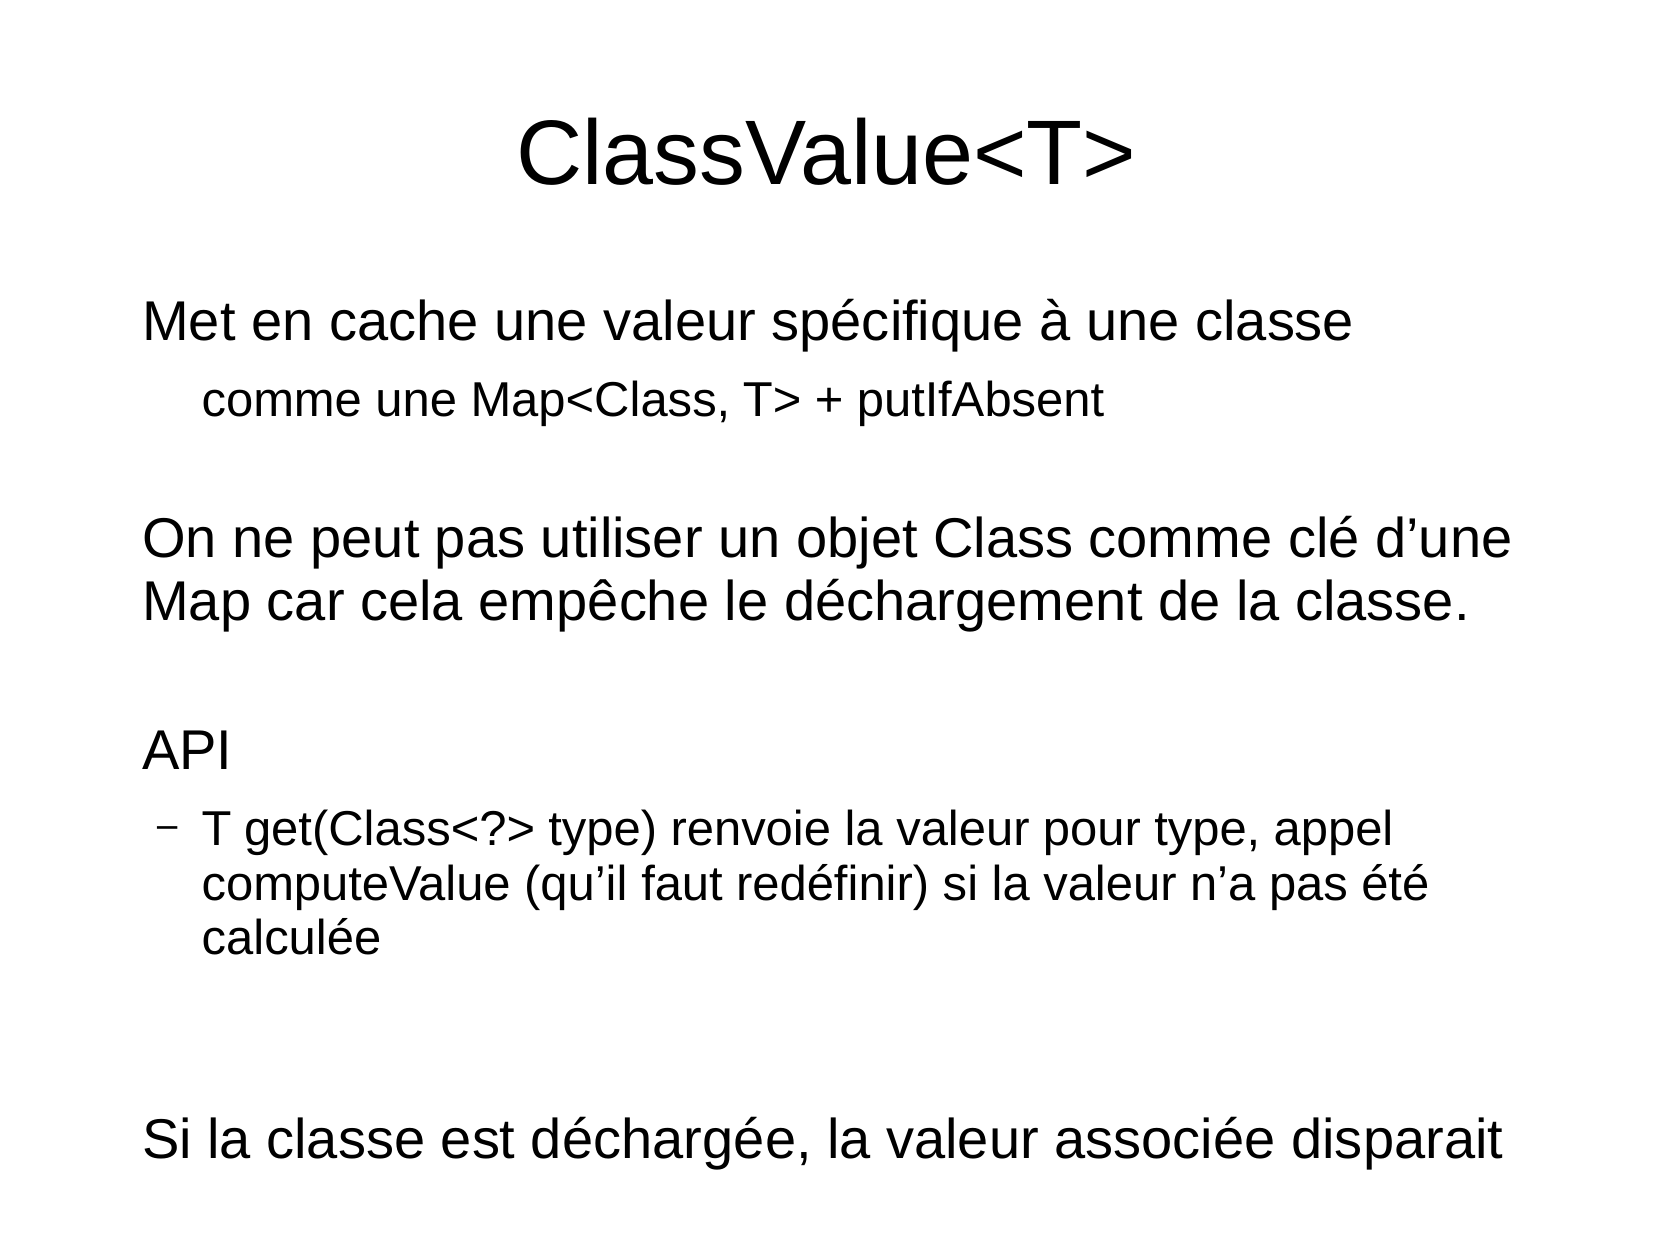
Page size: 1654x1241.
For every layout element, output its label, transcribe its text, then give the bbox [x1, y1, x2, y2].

title ClassValue<T> [82, 49, 1571, 257]
list Met en cache une valeur spécifique à une classe comme une Map<Class, T> + putIfAbsent On ne peut pas utiliser un objet Class comme clé d’une Map car cela empêche le déchargement de la classe. API T get(Class<?> type) renvoie la valeur pour type, appel computeValue (qu’il faut redéfinir) si la valeur n’a pas été calculée Si la classe est déchargée, la valeur associée disparait [82, 290, 1571, 1186]
